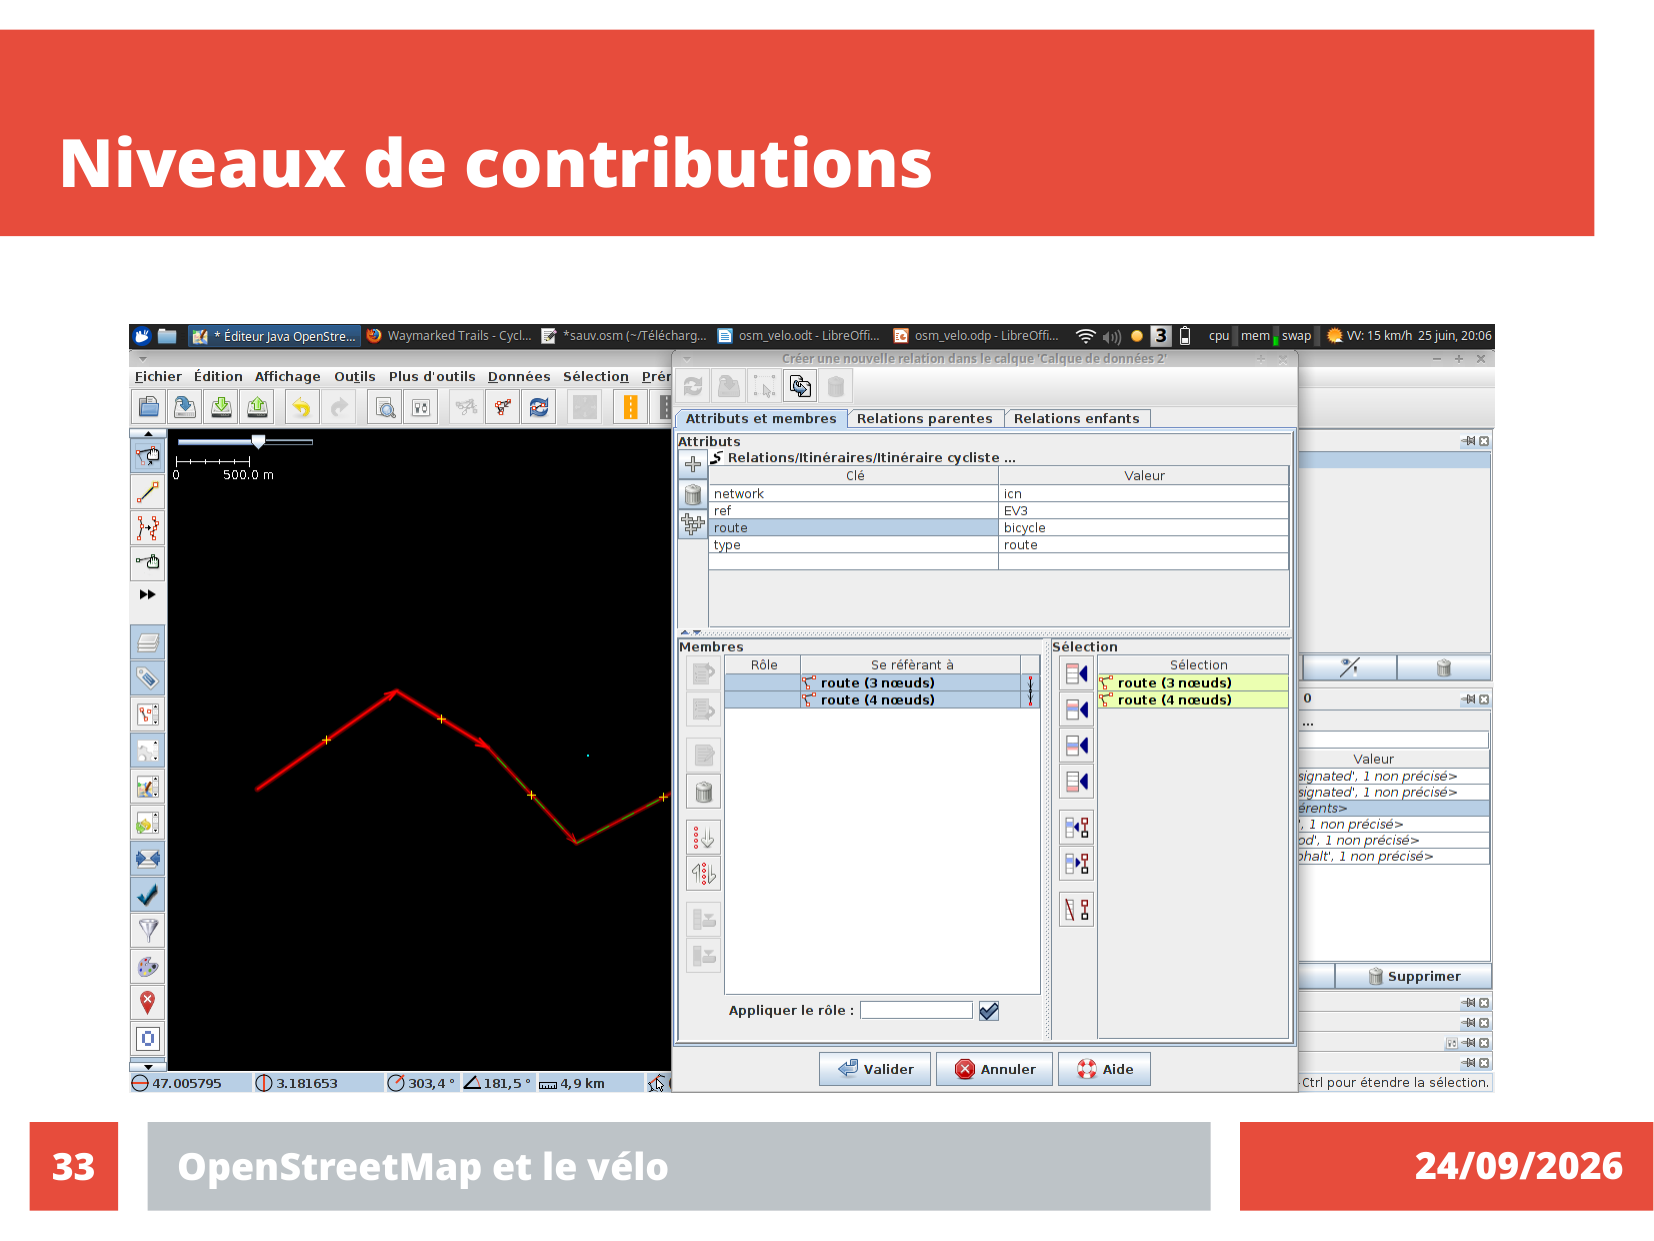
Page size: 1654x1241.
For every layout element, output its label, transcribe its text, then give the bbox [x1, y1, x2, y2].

picture [129, 324, 1495, 1093]
title Niveaux de contributions [59, 59, 1595, 207]
